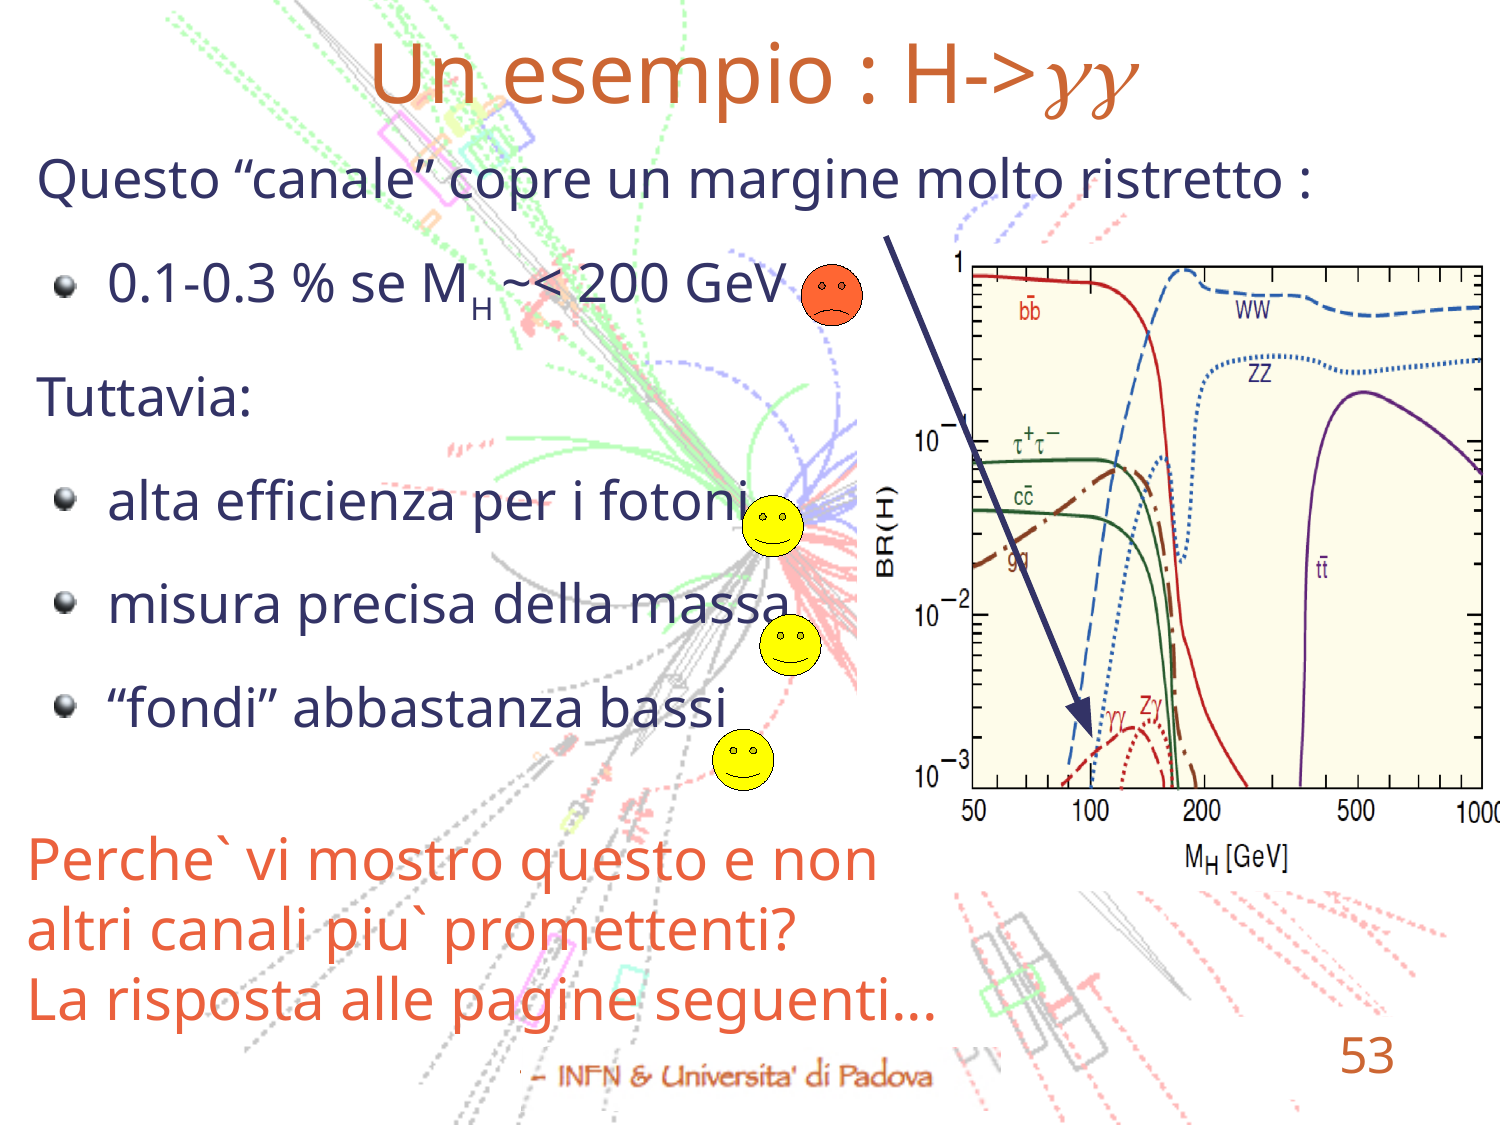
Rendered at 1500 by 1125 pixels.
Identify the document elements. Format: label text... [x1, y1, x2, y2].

text_box Perche` vi mostro questo e non altri canali piu` promettenti? La risposta alle pagine seguenti... [11, 814, 987, 1040]
picture [0, 0, 1500, 1125]
list Questo “canale” copre un margine molto ristretto : 0.1-0.3 % se MH ~< 200 GeV Tuttavia: alta efficienza per i fotoni misura precisa della massa “fondi” abbastanza bassi [36, 140, 1387, 977]
text_box [712, 729, 774, 791]
text_box [801, 264, 863, 326]
text_box [759, 614, 822, 676]
title Un esempio : H->γγ [37, 7, 1463, 137]
text_box [742, 495, 804, 557]
